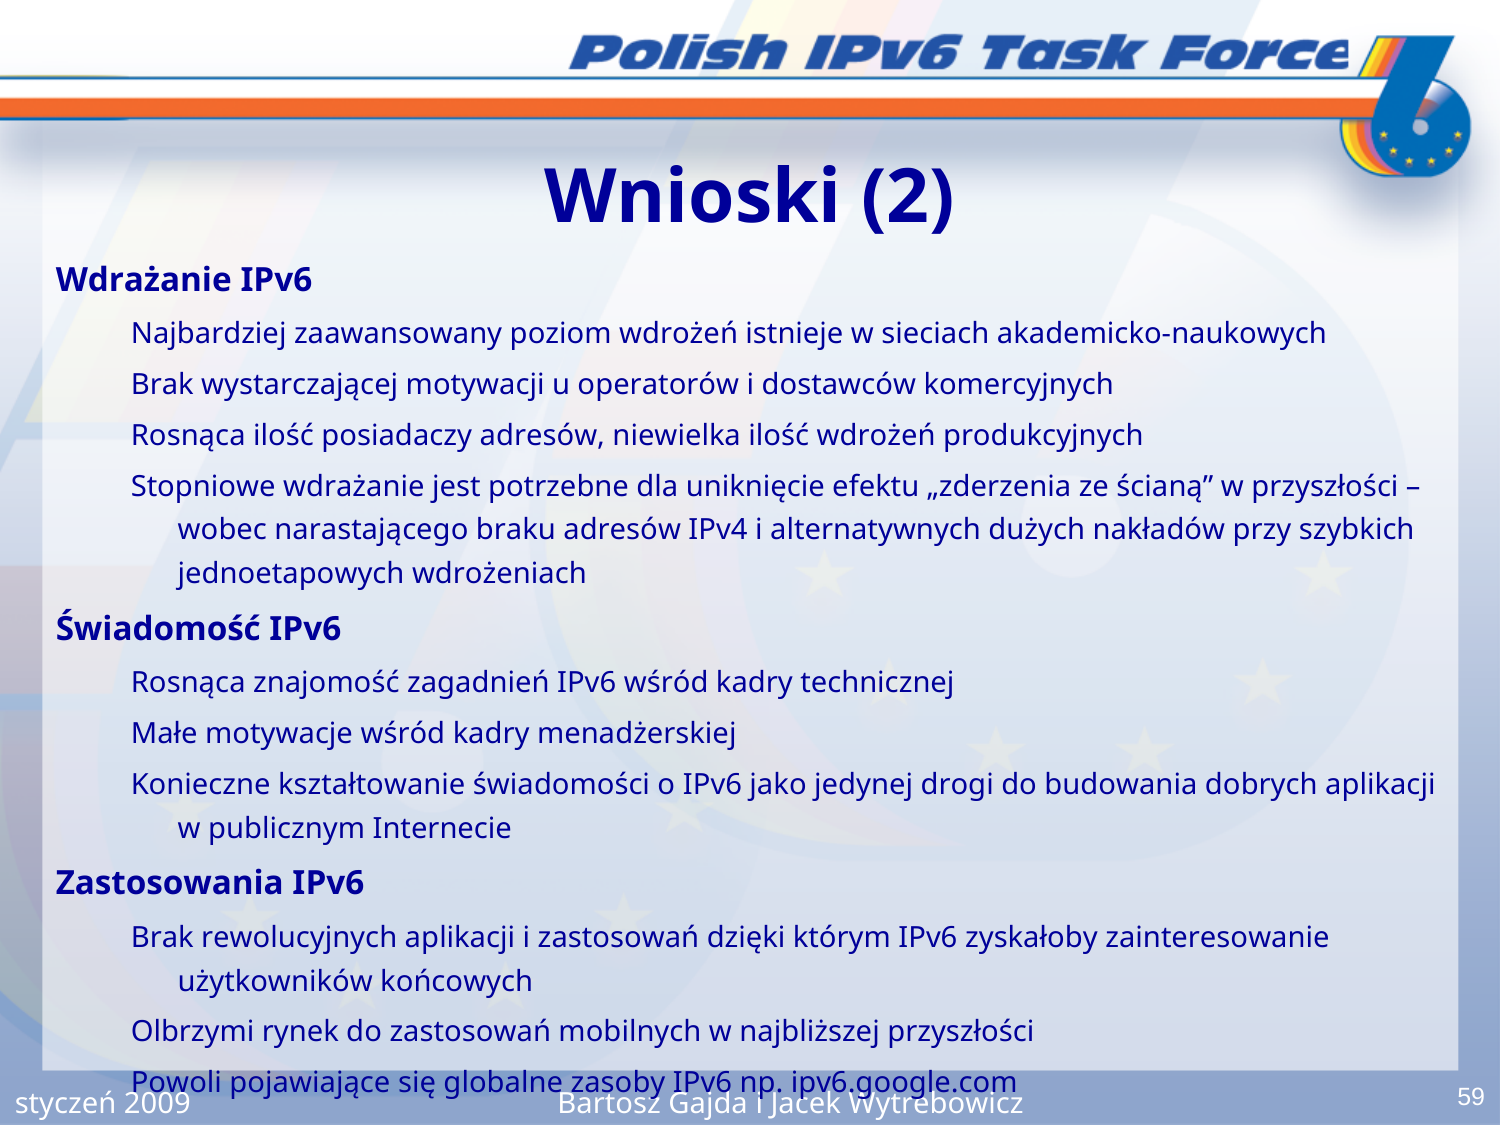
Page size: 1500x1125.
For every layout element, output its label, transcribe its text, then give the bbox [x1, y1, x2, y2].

picture [0, 0, 1500, 1125]
list Wdrażanie IPv6 Najbardziej zaawansowany poziom wdrożeń istnieje w sieciach akademicko-naukowych Brak wystarczającej motywacji u operatorów i dostawców komercyjnych Rosnąca ilość posiadaczy adresów, niewielka ilość wdrożeń produkcyjnych Stopniowe wdrażanie jest potrzebne dla uniknięcie efektu „zderzenia ze ścianą” w przyszłości – wobec narastającego braku adresów IPv4 i alternatywnych dużych nakładów przy szybkich jednoetapowych wdrożeniach Świadomość IPv6 Rosnąca znajomość zagadnień IPv6 wśród kadry technicznej Małe motywacje wśród kadry menadżerskiej Konieczne kształtowanie świadomości o IPv6 jako jedynej drogi do budowania dobrych aplikacji w publicznym Internecie Zastosowania IPv6 Brak rewolucyjnych aplikacji i zastosowań dzięki którym IPv6 zyskałoby zainteresowanie użytkowników końcowych Olbrzymi rynek do zastosowań mobilnych w najbliższej przyszłości Powoli pojawiające się globalne zasoby IPv6 np. ipv6.google.com [41, 243, 1477, 1035]
title Wnioski (2) [112, 99, 1388, 243]
